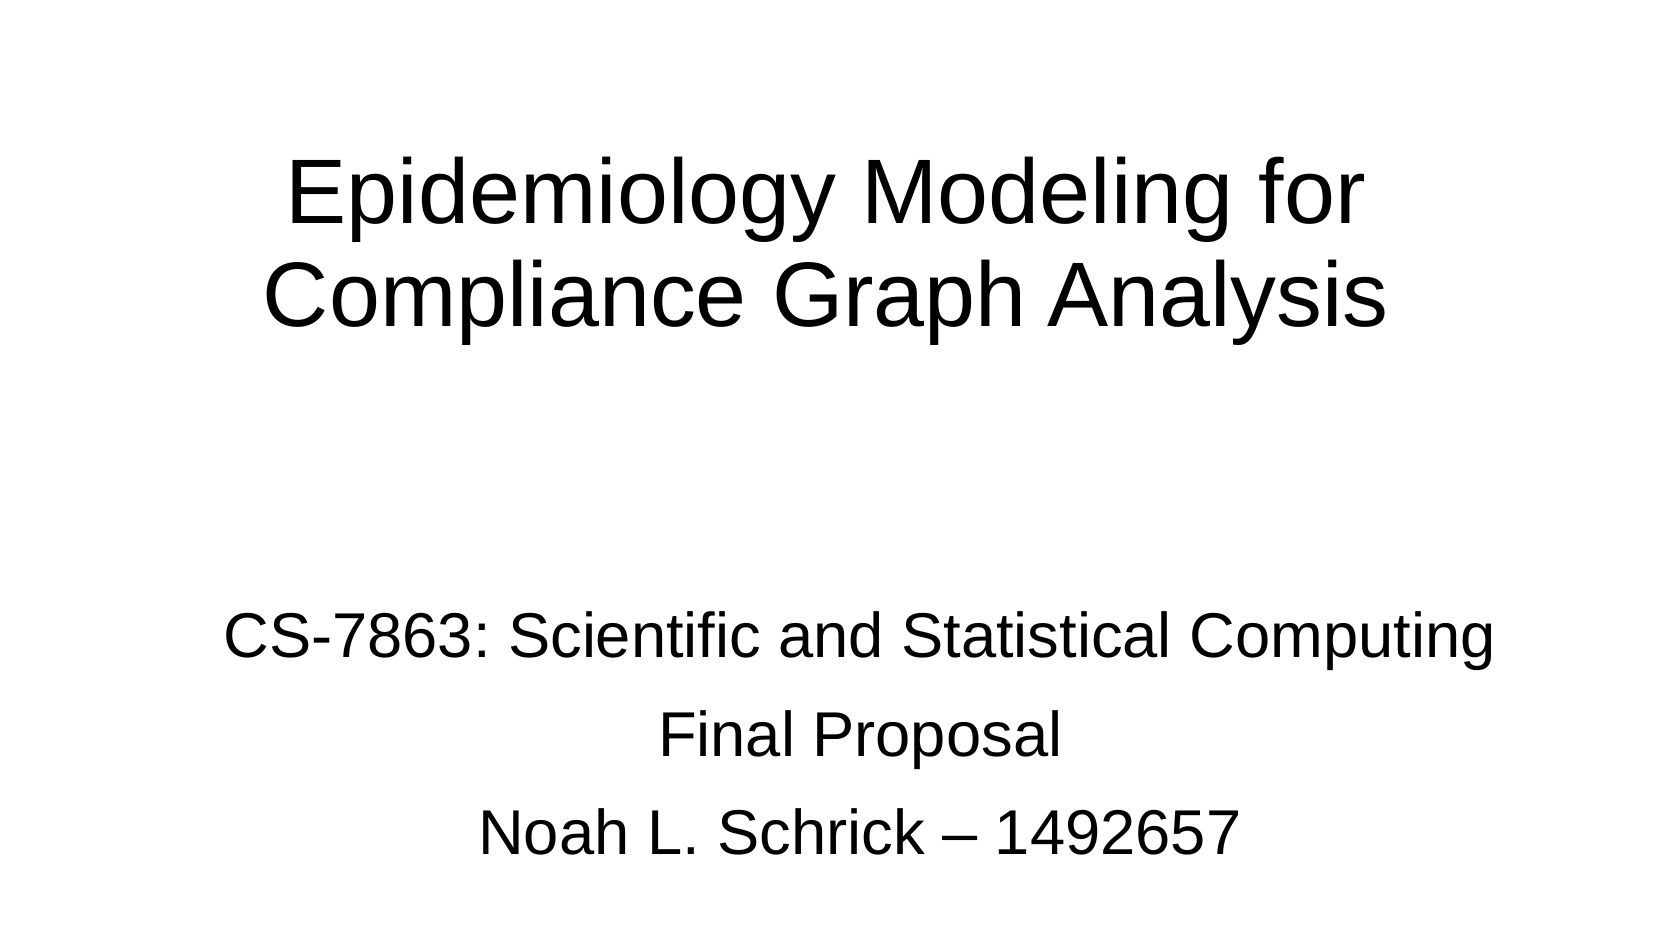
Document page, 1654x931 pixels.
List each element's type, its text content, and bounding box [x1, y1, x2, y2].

title Epidemiology Modeling for Compliance Graph Analysis [82, 37, 1571, 451]
list CS-7863: Scientific and Statistical Computing Final Proposal Noah L. Schrick – 1492657 [82, 600, 1571, 870]
